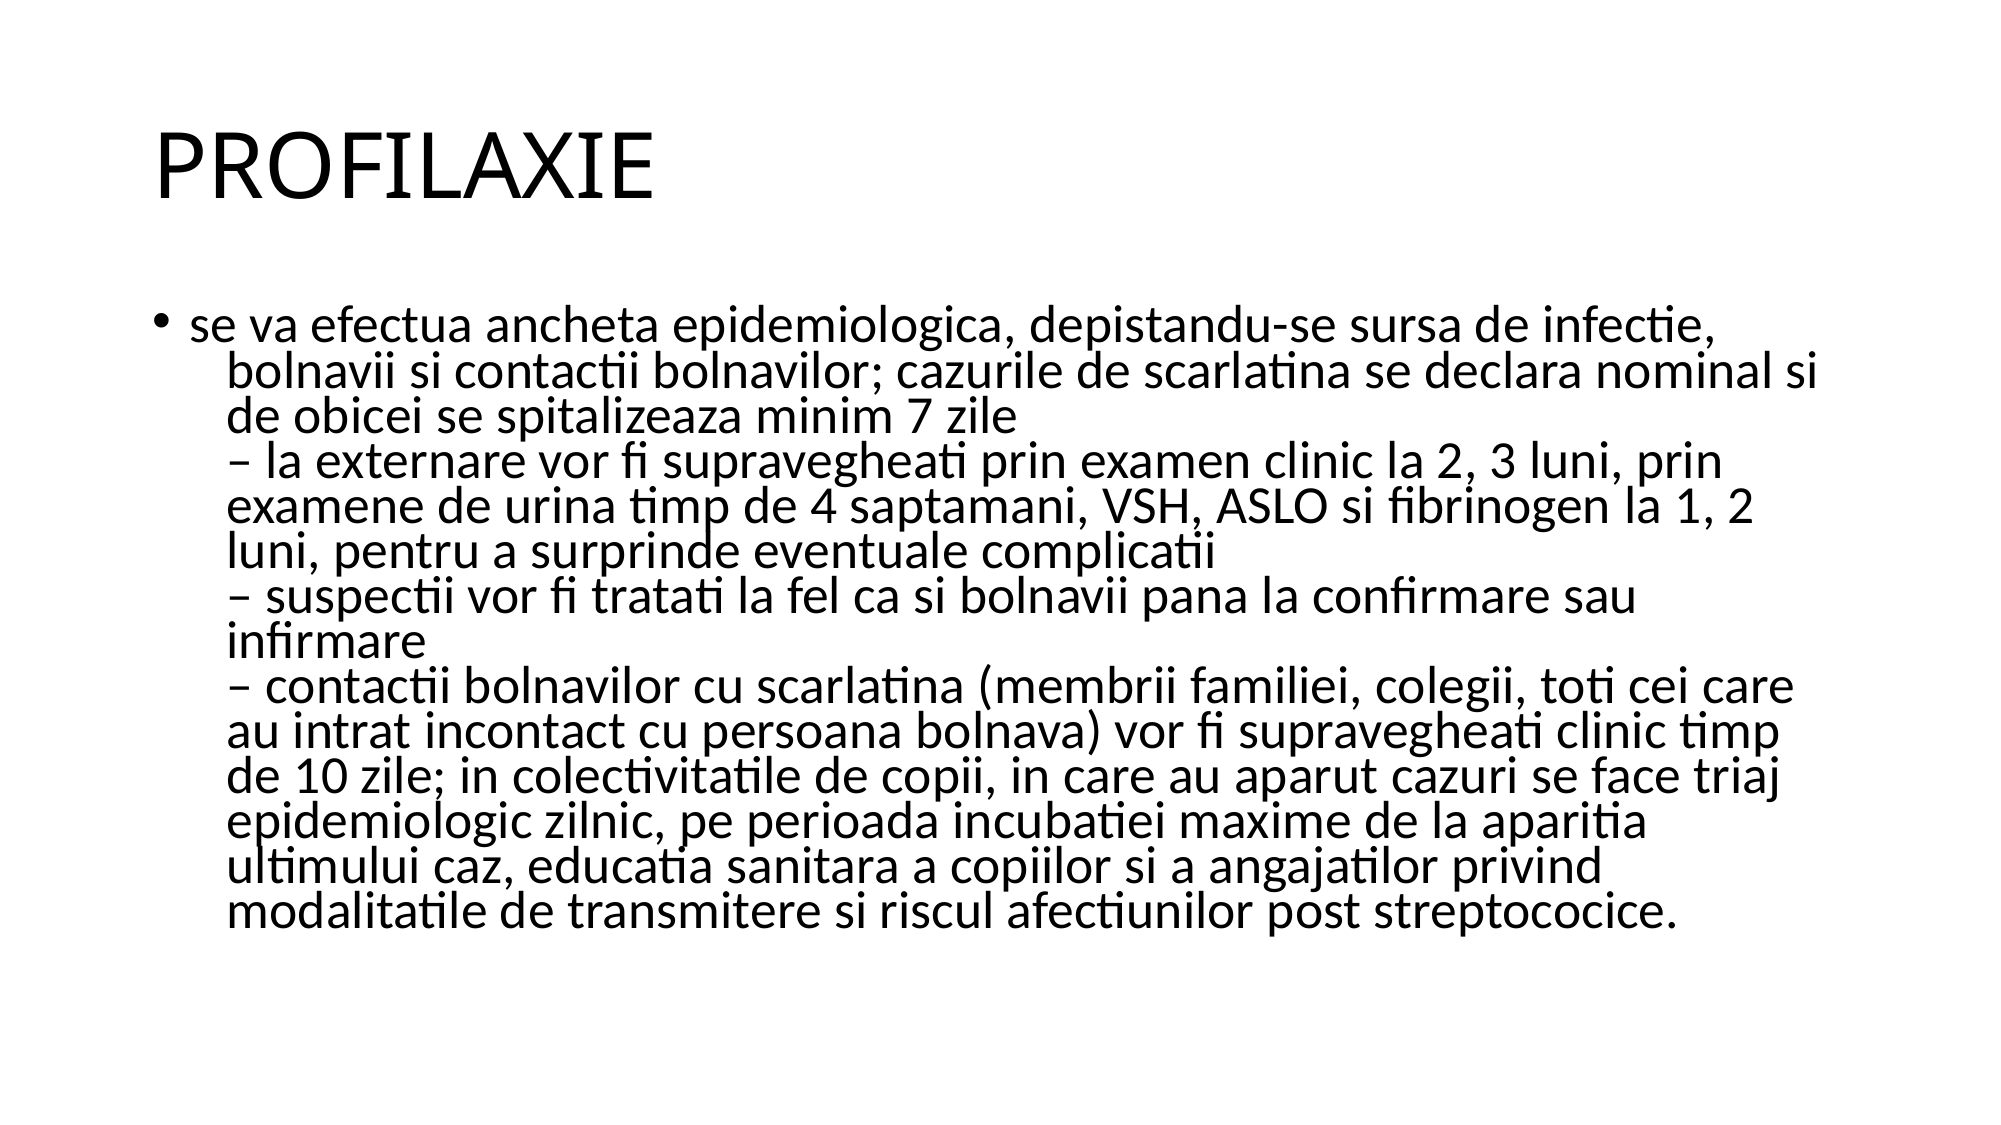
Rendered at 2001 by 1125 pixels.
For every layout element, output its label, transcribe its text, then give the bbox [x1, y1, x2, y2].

title PROFILAXIE [137, 59, 1863, 278]
list se va efectua ancheta epidemiologica, depistandu-se sursa de infectie, bolnavii si contactii bolnavilor; cazurile de scarlatina se declara nominal si de obicei se spitalizeaza minim 7 zile – la externare vor fi supravegheati prin examen clinic la 2, 3 luni, prin examene de urina timp de 4 saptamani, VSH, ASLO si fibrinogen la 1, 2 luni, pentru a surprinde eventuale complicatii – suspectii vor fi tratati la fel ca si bolnavii pana la confirmare sau infirmare – contactii bolnavilor cu scarlatina (membrii familiei, colegii, toti cei care au intrat incontact cu persoana bolnava) vor fi supravegheati clinic timp de 10 zile; in colectivitatile de copii, in care au aparut cazuri se face triaj epidemiologic zilnic, pe perioada incubatiei maxime de la aparitia ultimului caz, educatia sanitara a copiilor si a angajatilor privind modalitatile de transmitere si riscul afectiunilor post streptococice. [137, 299, 1863, 1014]
